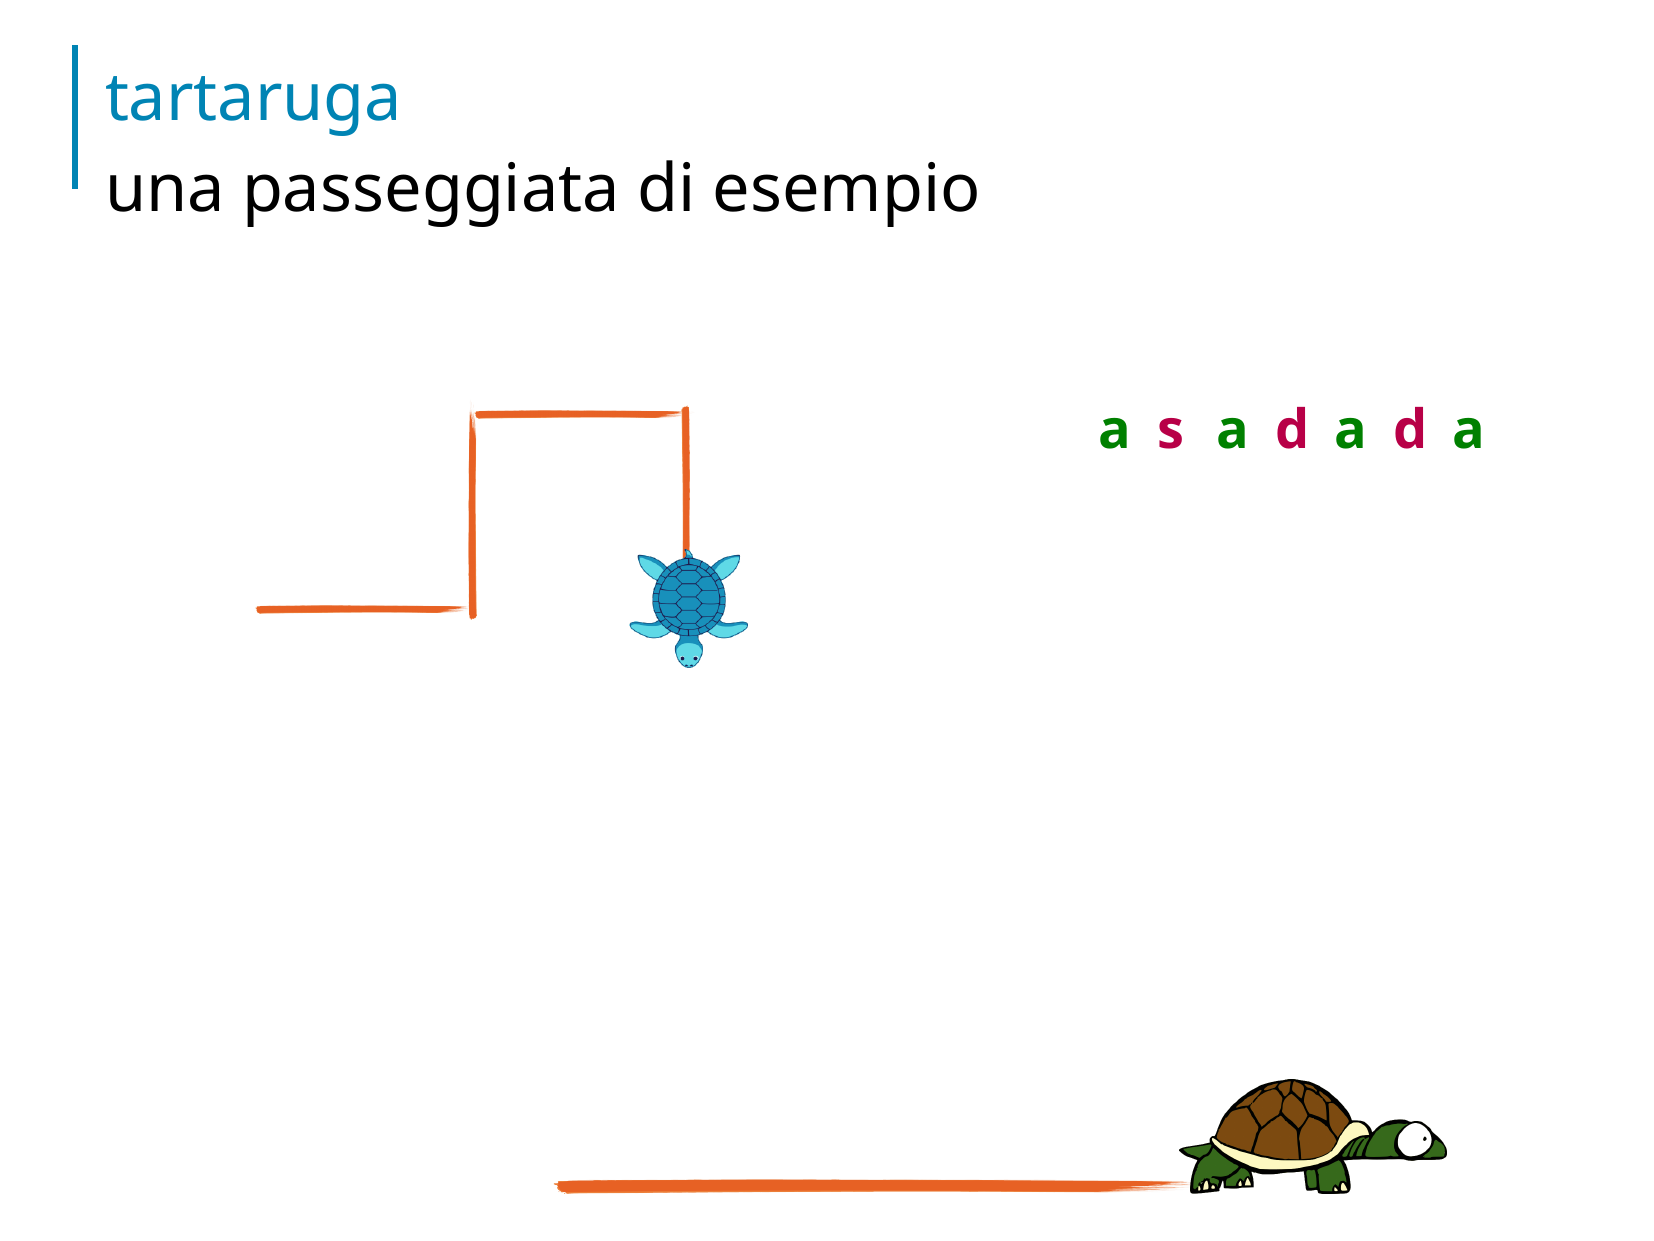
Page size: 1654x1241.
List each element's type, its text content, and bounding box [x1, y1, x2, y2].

text_box s [1142, 383, 1201, 472]
text_box a [1438, 383, 1514, 472]
text_box a [1083, 383, 1142, 472]
title tartaruga una passeggiata di esempio [105, 49, 1571, 200]
text_box d [1378, 383, 1438, 472]
text_box d [1260, 383, 1319, 472]
picture [255, 399, 748, 668]
text_box a [1201, 383, 1260, 472]
picture [553, 1079, 1447, 1194]
text_box a [1319, 383, 1378, 472]
